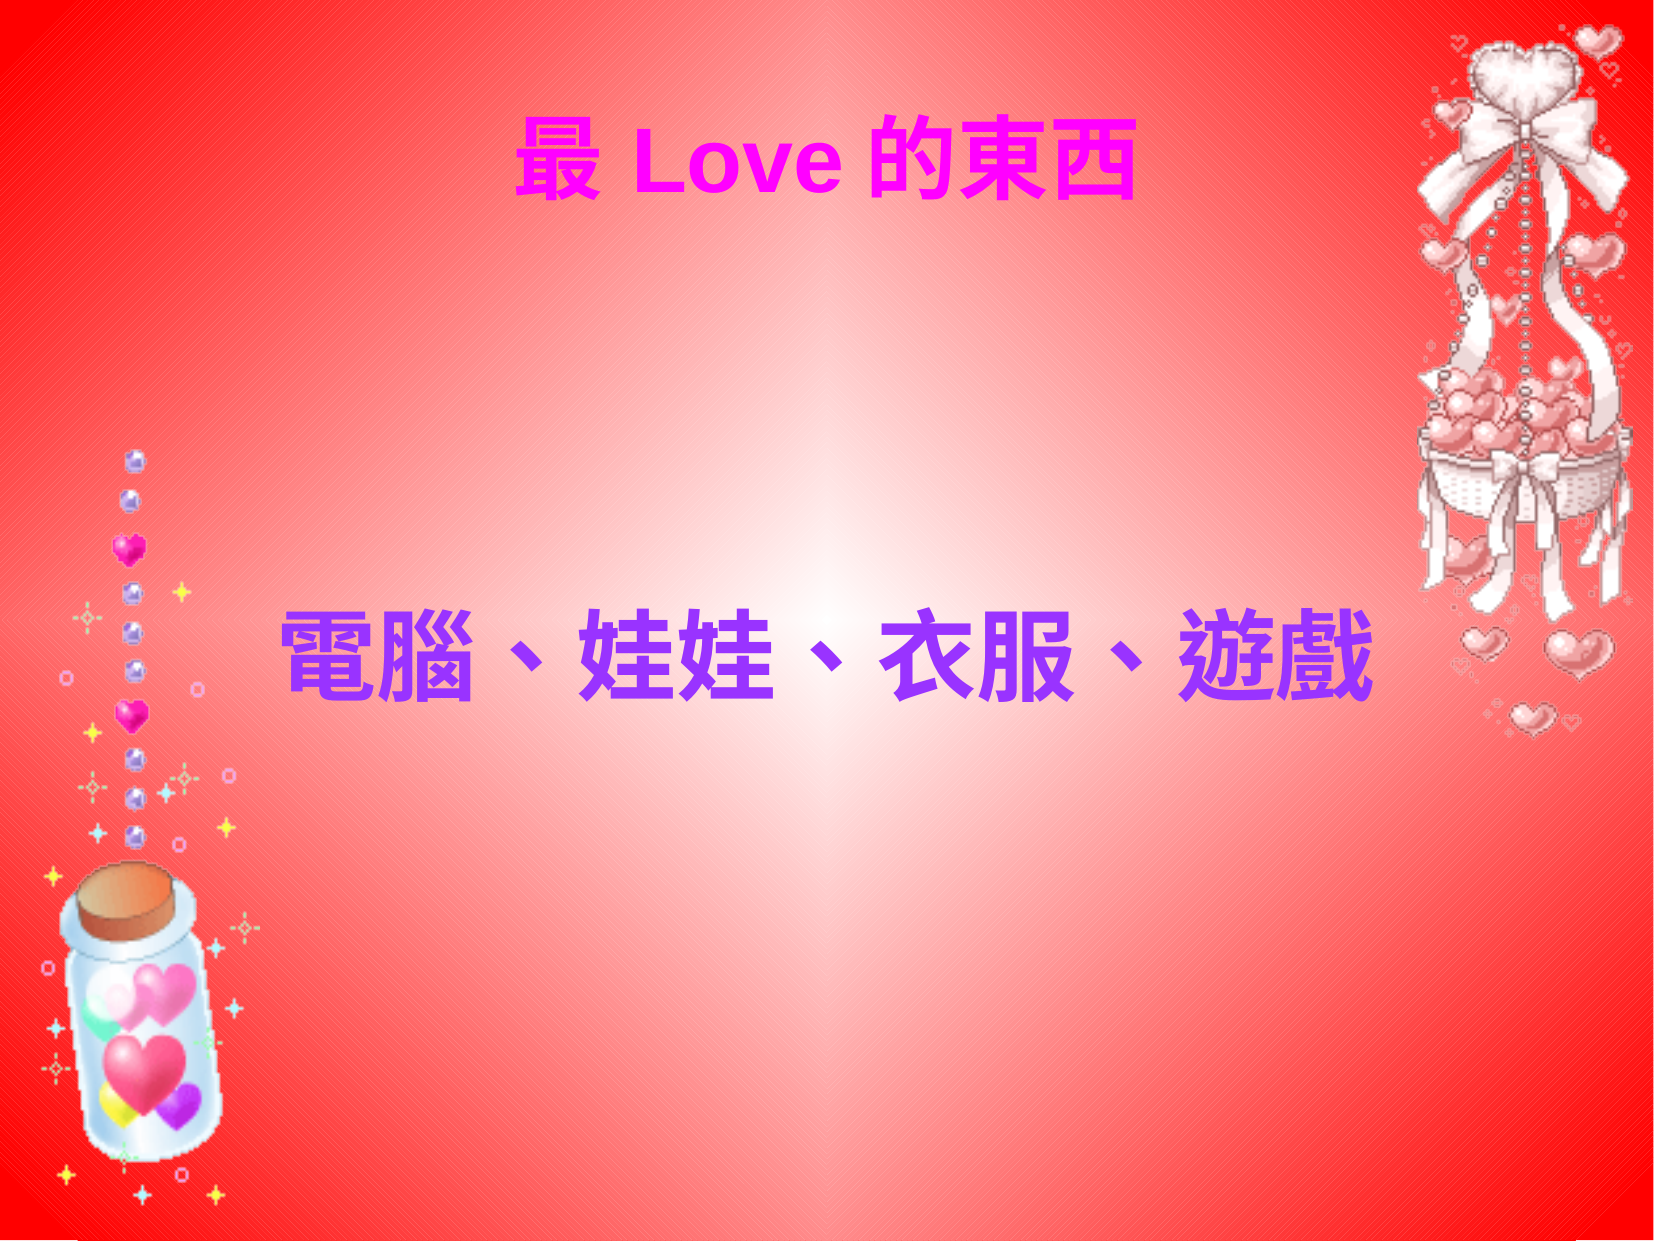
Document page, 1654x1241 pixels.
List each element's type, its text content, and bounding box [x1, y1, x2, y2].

title 最Love的東西 [82, 49, 1417, 257]
picture [1417, 23, 1633, 743]
picture [24, 425, 260, 1229]
subtitle 電腦、娃娃、衣服、遊戲 [82, 290, 1571, 1010]
